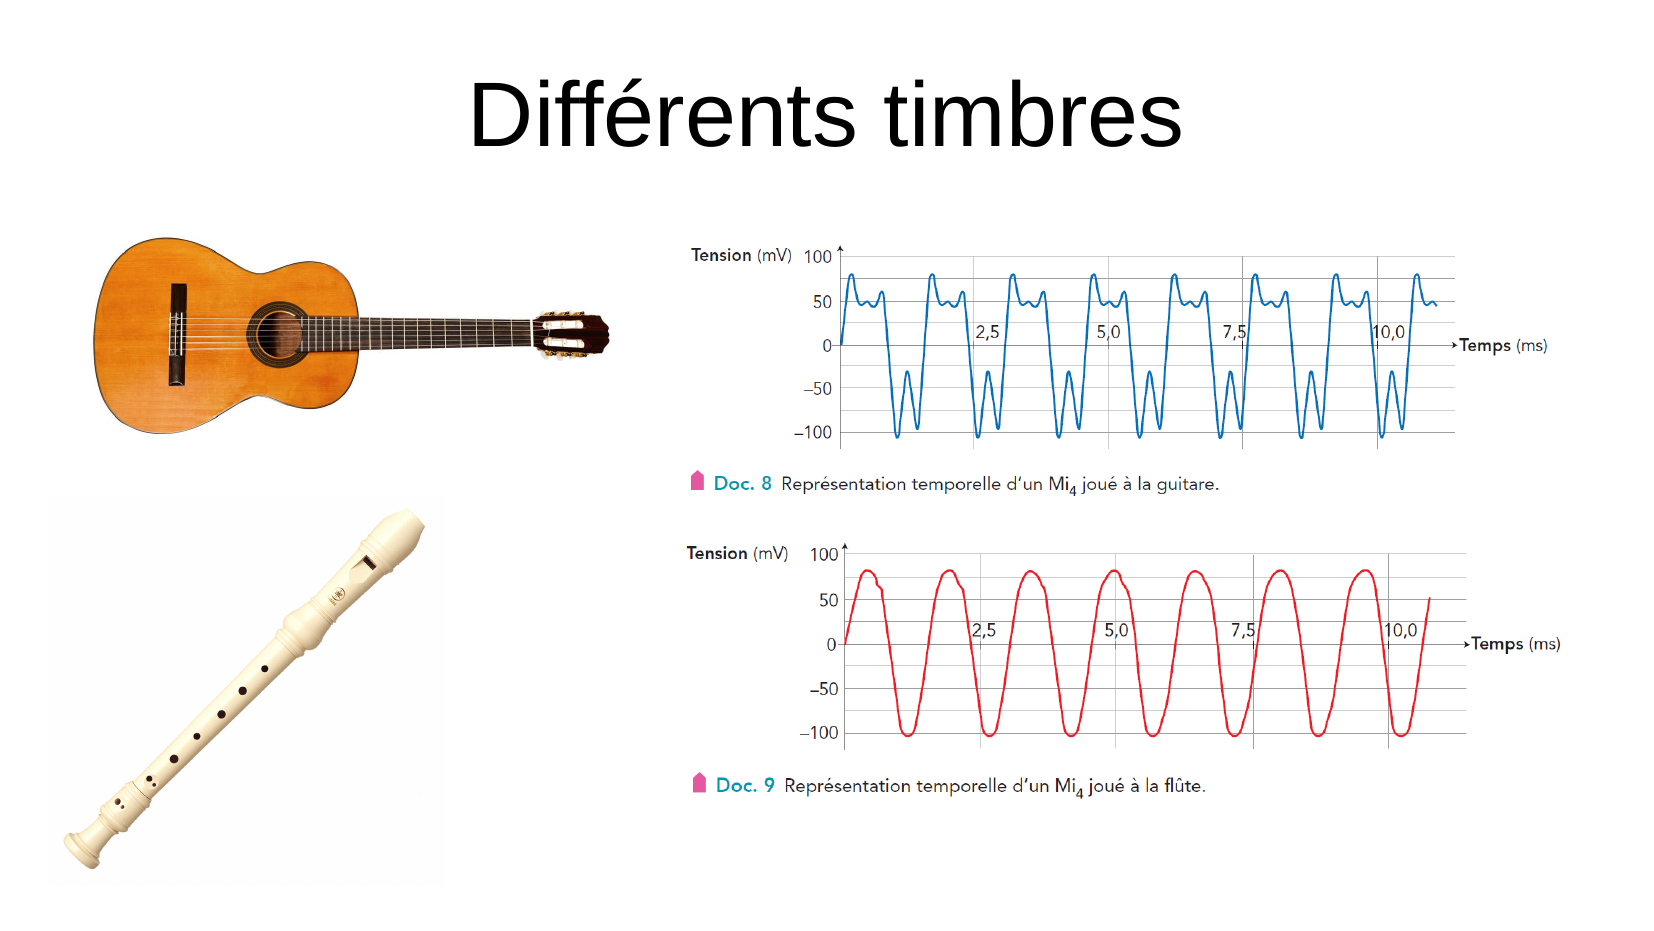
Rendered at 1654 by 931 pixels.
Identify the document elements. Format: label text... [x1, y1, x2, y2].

title Différents timbres [82, 37, 1571, 193]
picture [661, 224, 1571, 504]
picture [661, 527, 1571, 804]
picture [82, 219, 618, 449]
picture [47, 496, 445, 886]
